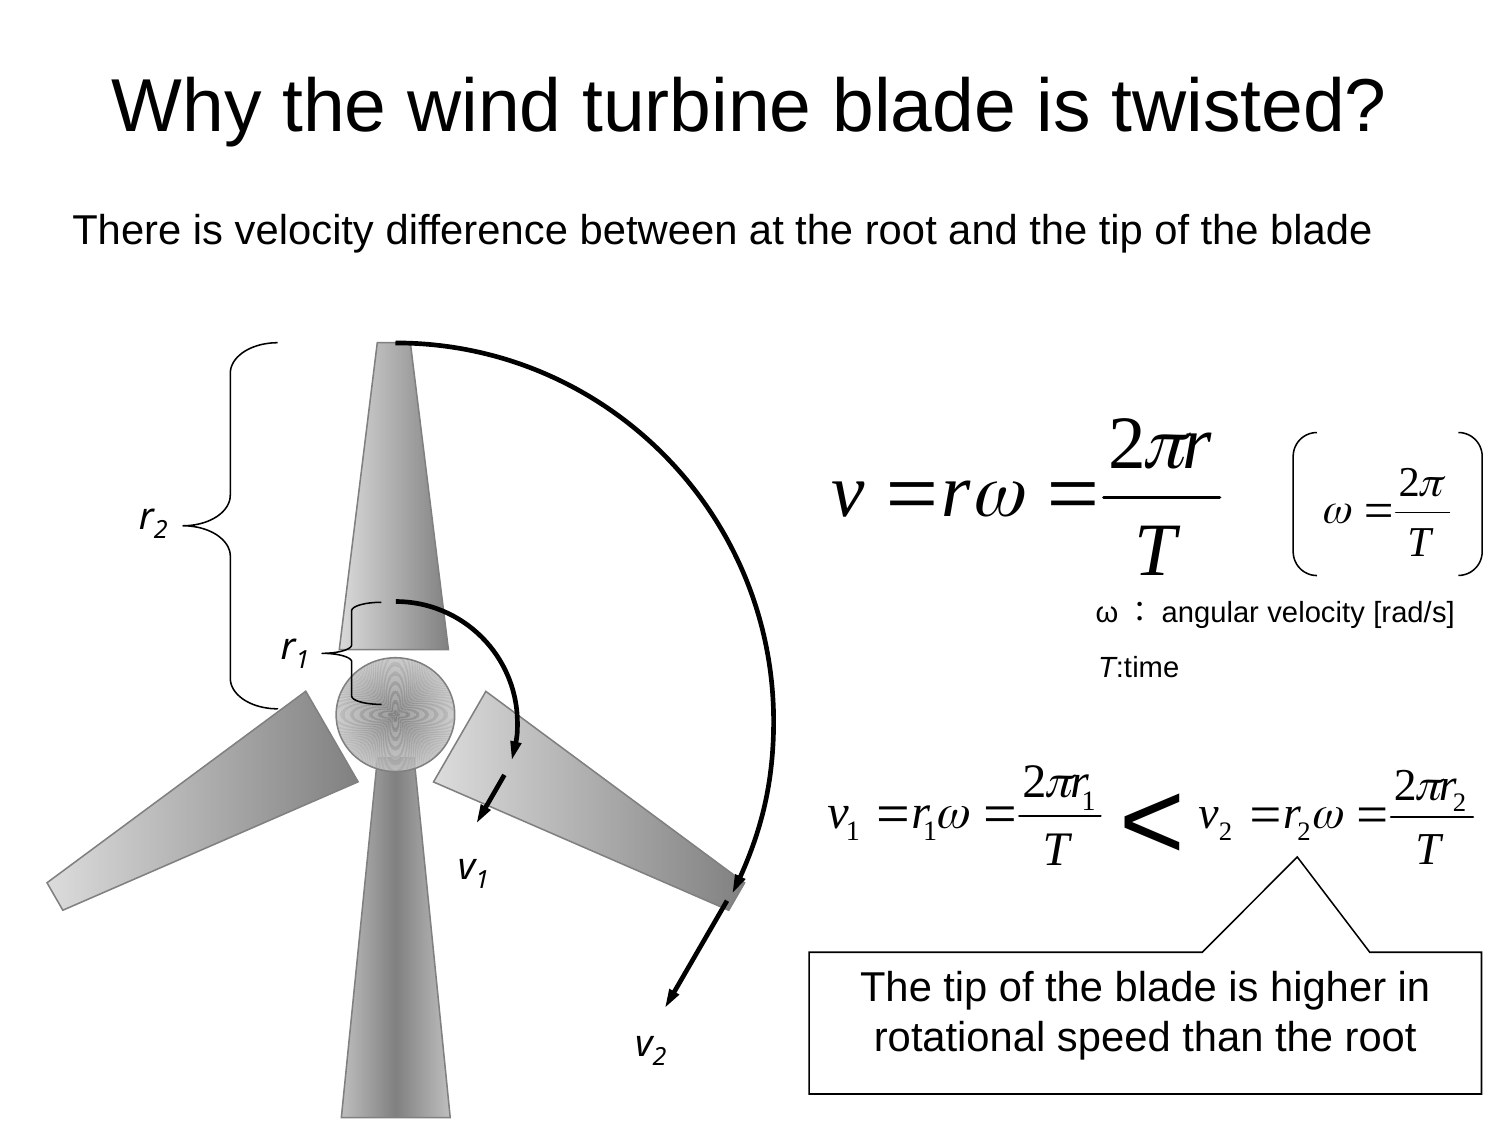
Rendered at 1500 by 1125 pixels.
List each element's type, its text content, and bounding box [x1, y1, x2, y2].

title Why the wind turbine blade is twisted? [75, 7, 1426, 195]
text_box r2 [123, 484, 219, 545]
text_box The tip of the blade is higher in rotational speed than the root [809, 856, 1482, 1094]
text_box v1 [442, 834, 538, 895]
text_box < [1104, 739, 1258, 890]
text_box r1 [265, 614, 361, 675]
text_box [336, 657, 455, 1118]
text_box There is velocity difference between at the root and the tip of the blade [57, 195, 1388, 260]
text_box v2 [620, 1011, 715, 1072]
chart [1316, 455, 1459, 566]
text_box [47, 691, 359, 911]
text_box T:time [1083, 640, 1414, 692]
text_box ω：angular velocity [rad/s] [1080, 586, 1500, 637]
chart [1258, 756, 1482, 875]
text_box [433, 691, 745, 911]
text_box [343, 342, 449, 650]
chart [820, 397, 1235, 592]
chart [820, 752, 1104, 877]
